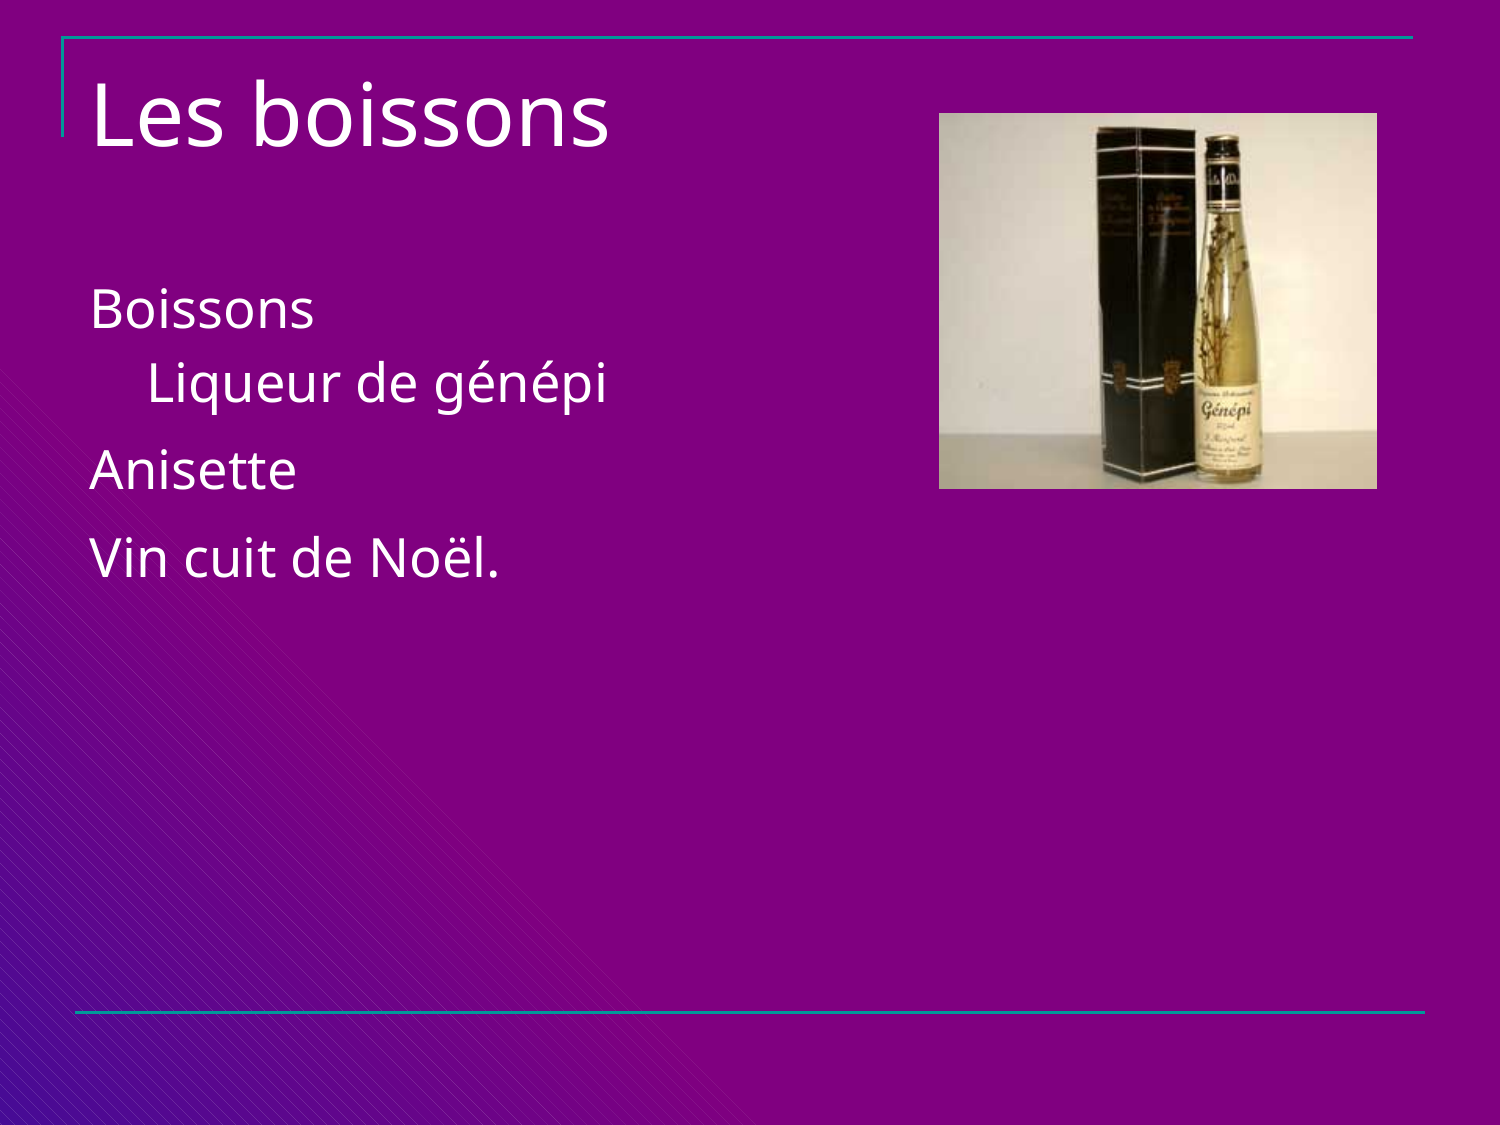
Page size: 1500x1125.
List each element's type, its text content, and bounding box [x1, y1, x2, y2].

list Boissons Liqueur de génépi Anisette Vin cuit de Noël. [75, 262, 738, 1006]
title Les boissons [75, 45, 1426, 233]
picture [939, 113, 1377, 489]
